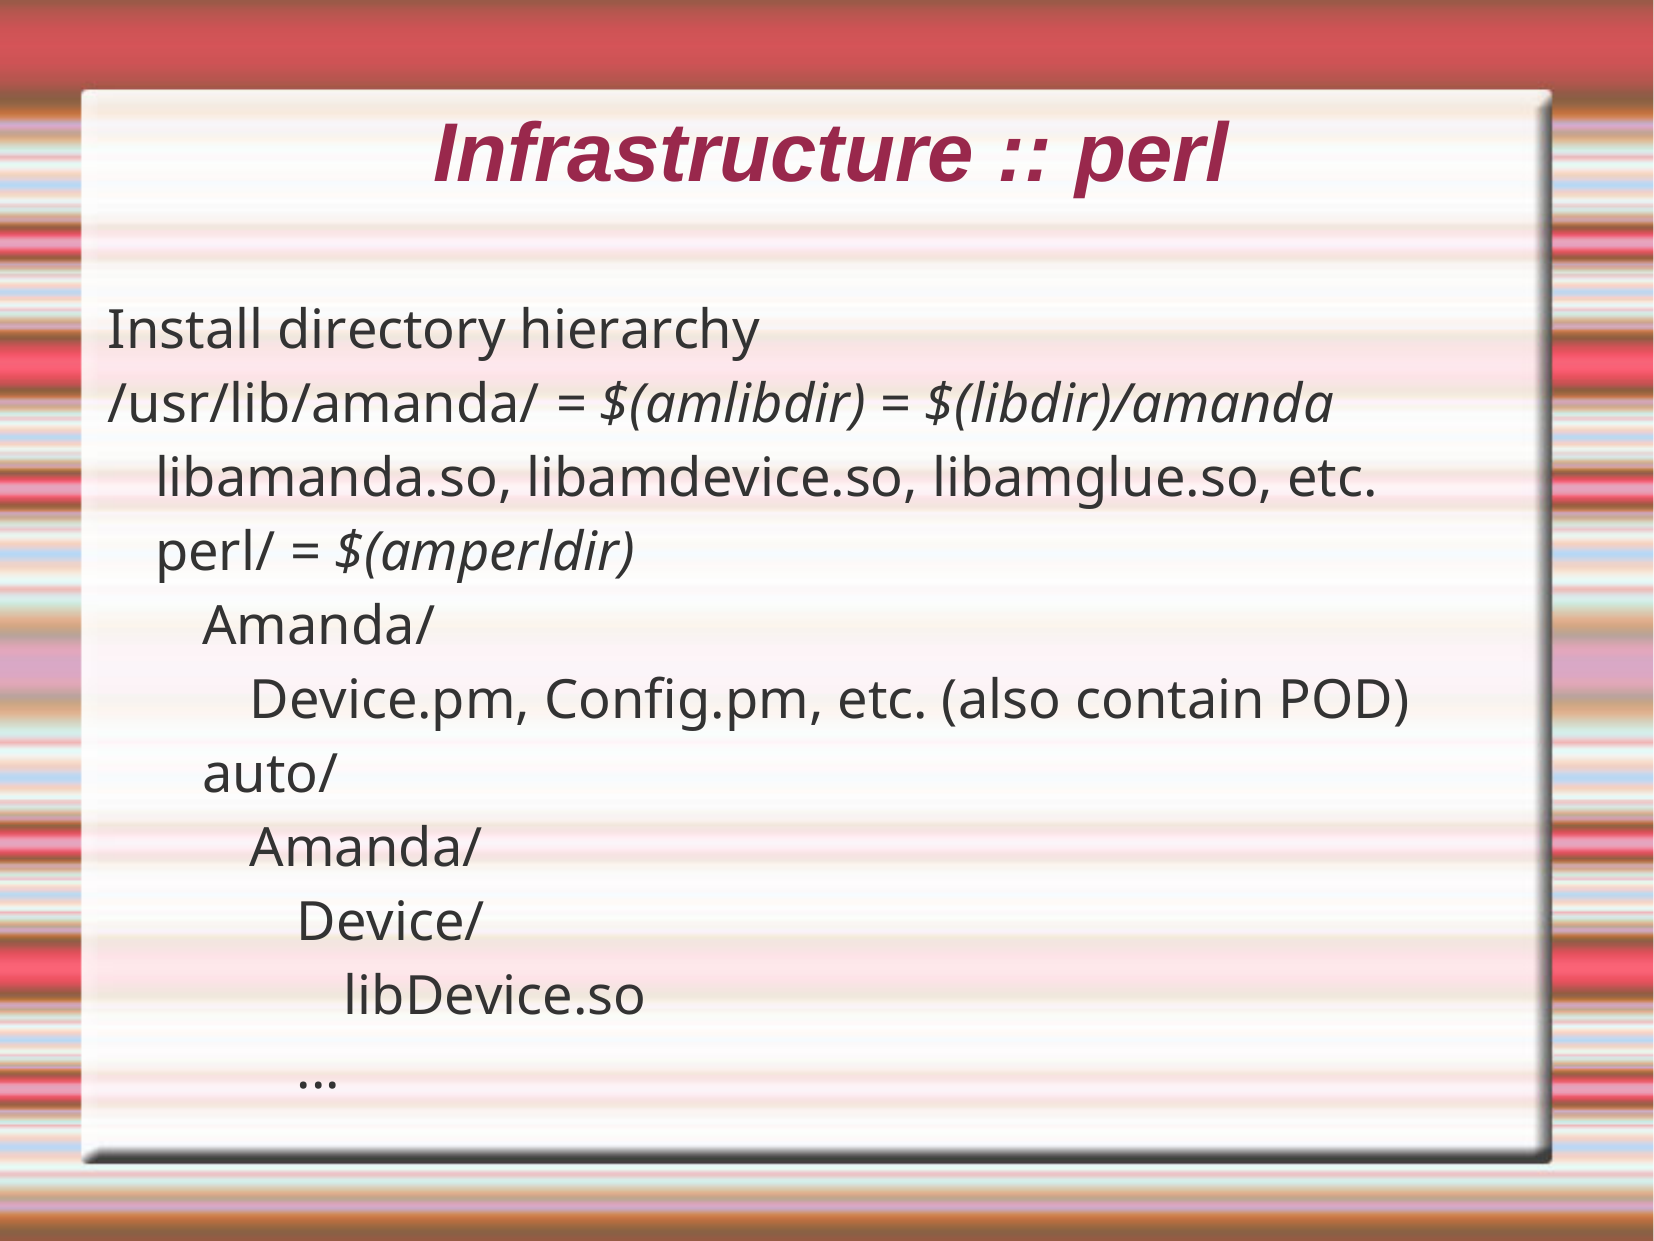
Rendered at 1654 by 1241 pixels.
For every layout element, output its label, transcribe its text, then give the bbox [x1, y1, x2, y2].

list Install directory hierarchy /usr/lib/amanda/ = $(amlibdir) = $(libdir)/amanda libamanda.so, libamdevice.so, libamglue.so, etc. perl/ = $(amperldir) Amanda/ Device.pm, Config.pm, etc. (also contain POD) auto/ Amanda/ Device/ libDevice.so ... [95, 290, 1516, 1094]
picture [0, 0, 1654, 1241]
title Infrastructure :: perl [87, 56, 1576, 250]
